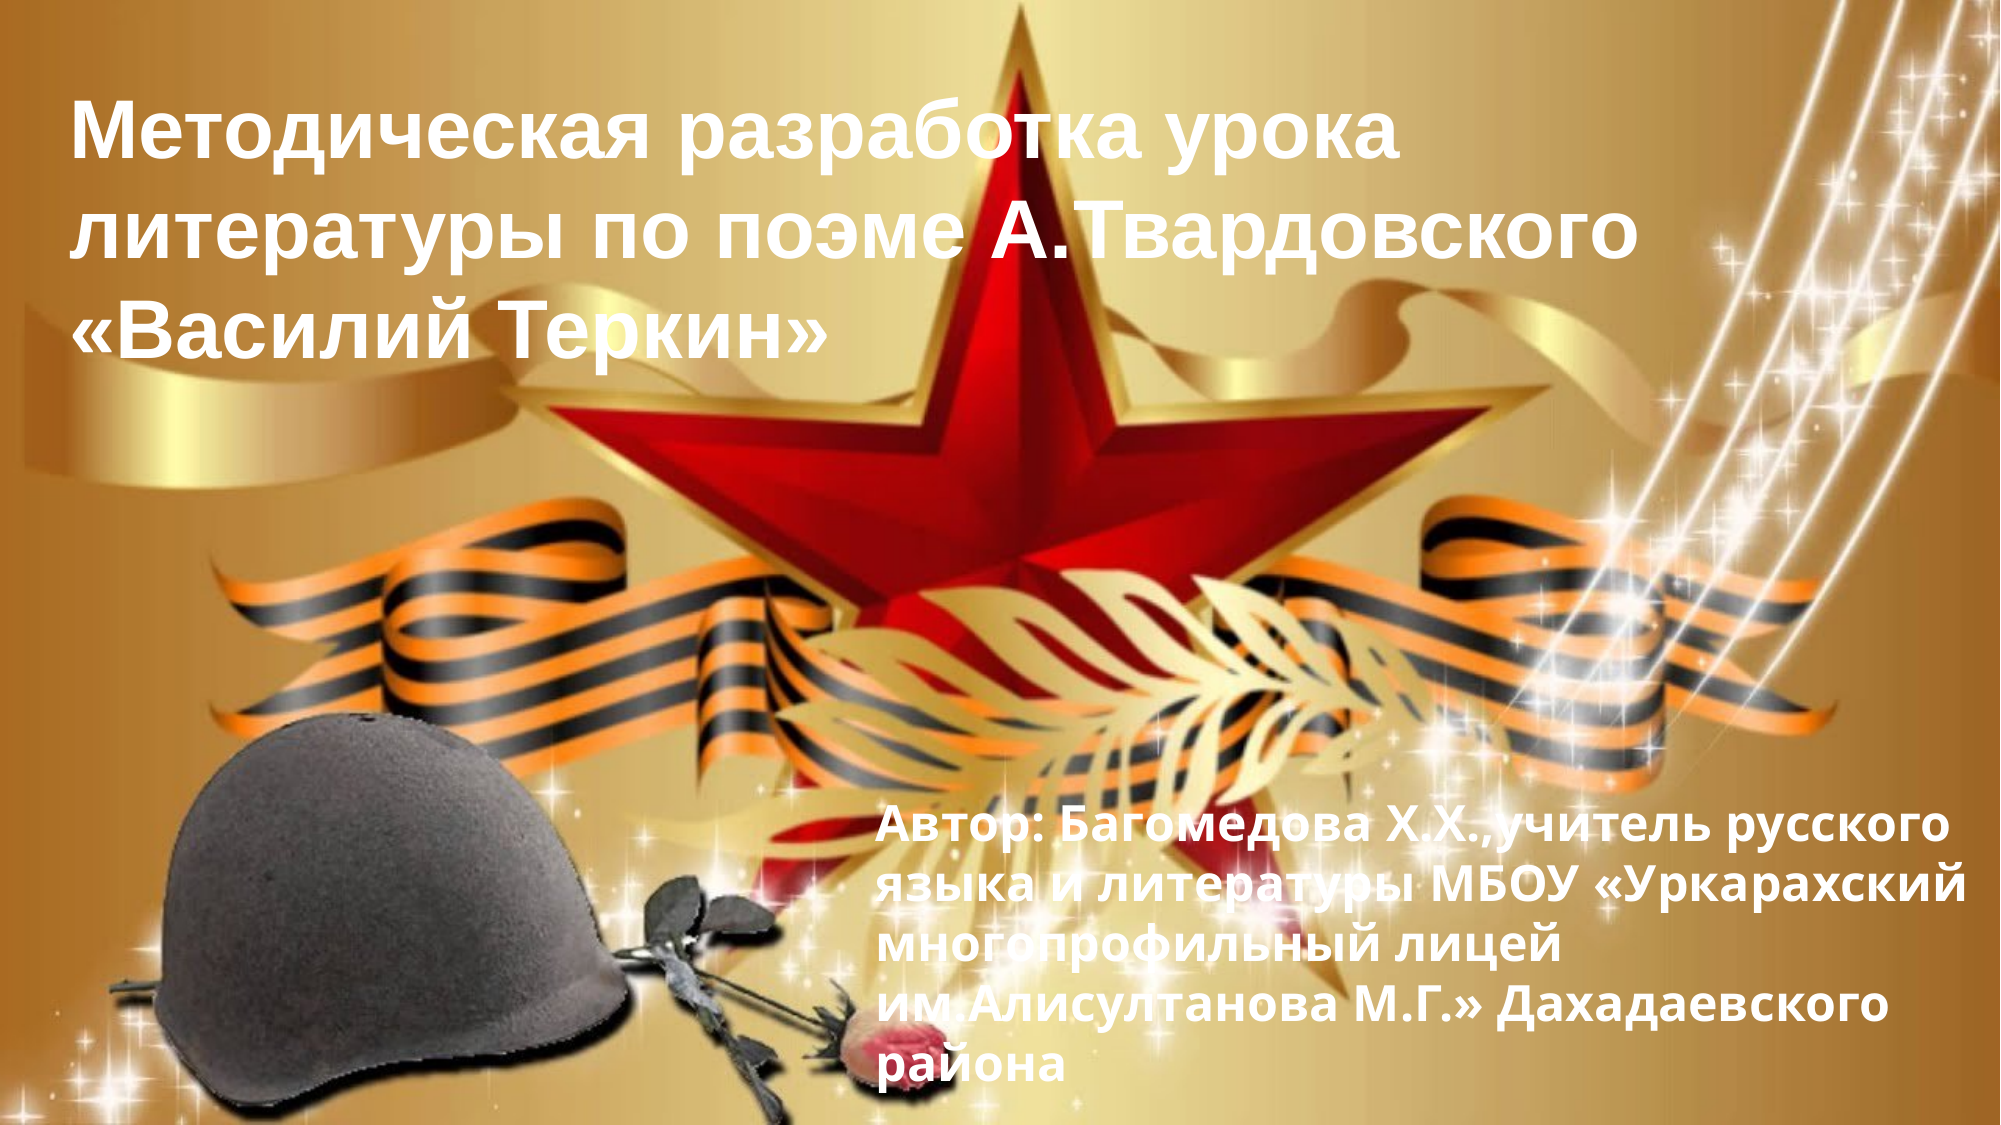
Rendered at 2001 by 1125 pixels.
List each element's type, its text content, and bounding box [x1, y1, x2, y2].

picture [0, 0, 2000, 1125]
text_box Автор: Багомедова Х.Х.,учитель русского языка и литературы МБОУ «Уркарахский многопрофильный лицей им.Алисултанова М.Г.» Дахадаевского района [860, 784, 2000, 1099]
text_box Методическая разработка урока литературы по поэме А.Твардовского «Василий Теркин» [54, 68, 1811, 383]
